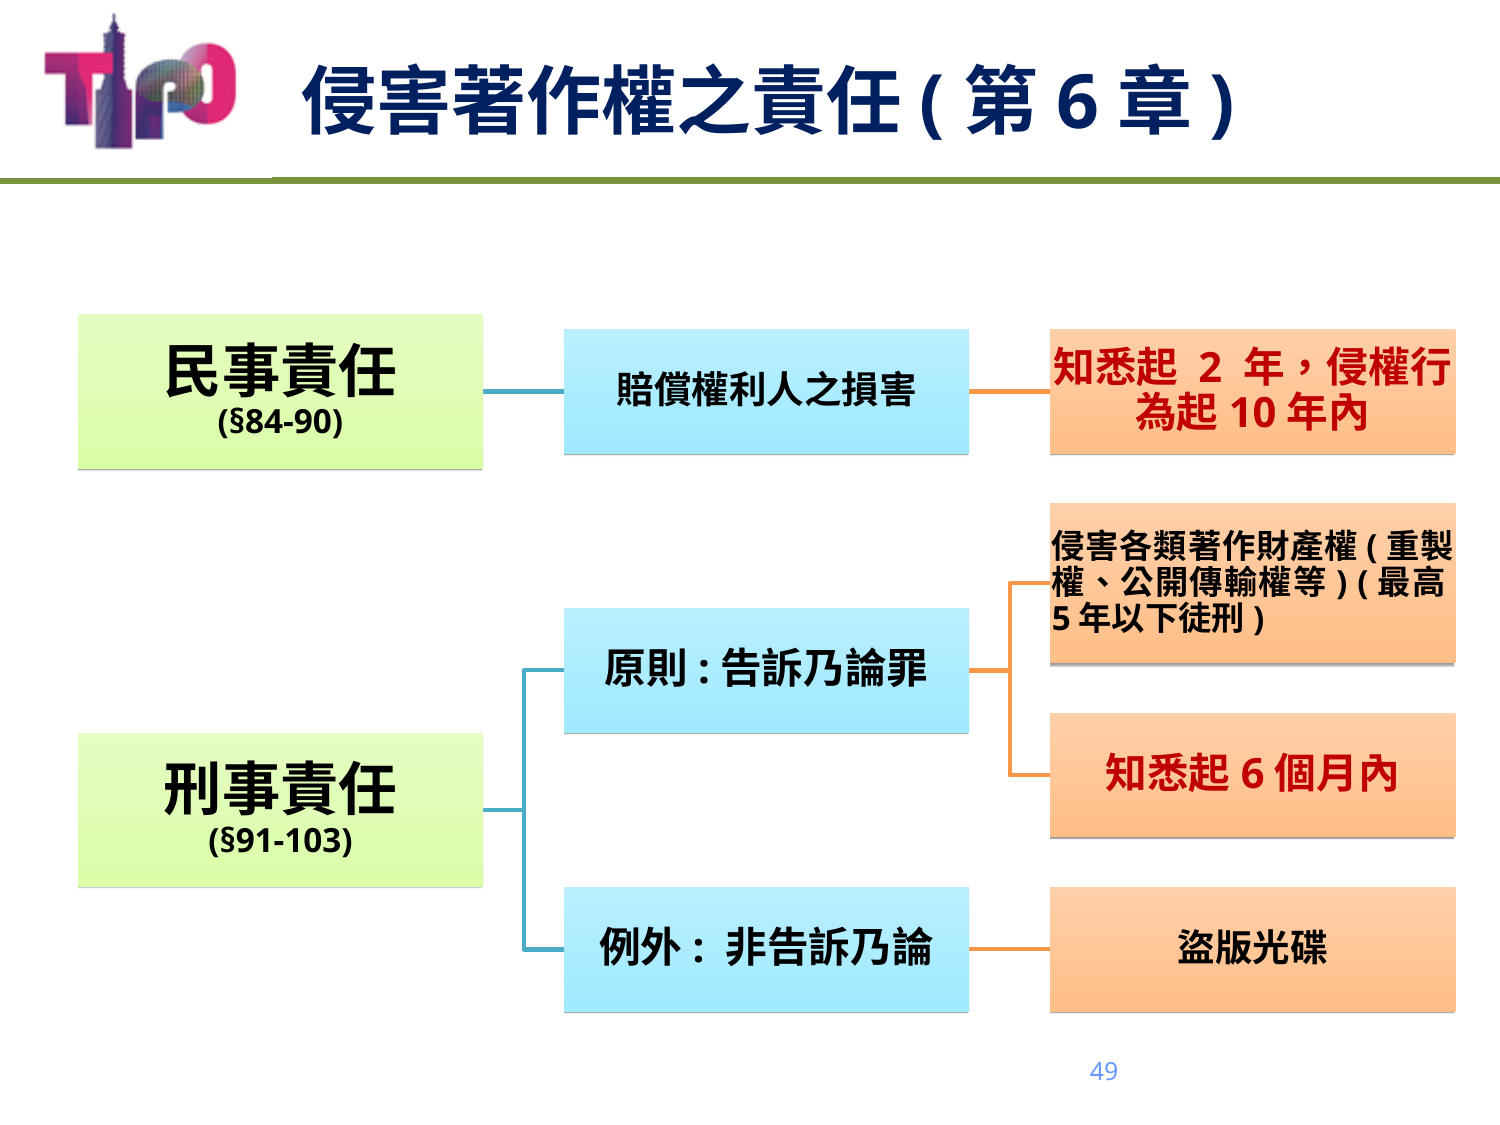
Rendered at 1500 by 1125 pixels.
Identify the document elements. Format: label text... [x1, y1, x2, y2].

text_box 原則:告訴乃論罪 [564, 608, 970, 733]
text_box 賠償權利人之損害 [564, 329, 970, 454]
text_box 刑事責任 (§91-103) [78, 733, 484, 887]
text_box 盜版光碟 [1050, 887, 1456, 1012]
text_box 民事責任 (§84-90) [78, 314, 484, 469]
text_box 49 [1074, 1042, 1426, 1103]
text_box 侵害各類著作財產權(重製權、公開傳輸權等) (最高5年以下徒刑) [1050, 503, 1456, 663]
text_box 例外: 非告訴乃論 [564, 887, 970, 1012]
text_box 知悉起 2 年，侵權行為起10年內 [1050, 329, 1456, 454]
title 侵害著作權之責任(第6章) [243, 46, 1294, 136]
text_box 知悉起6個月內 [1050, 713, 1456, 837]
